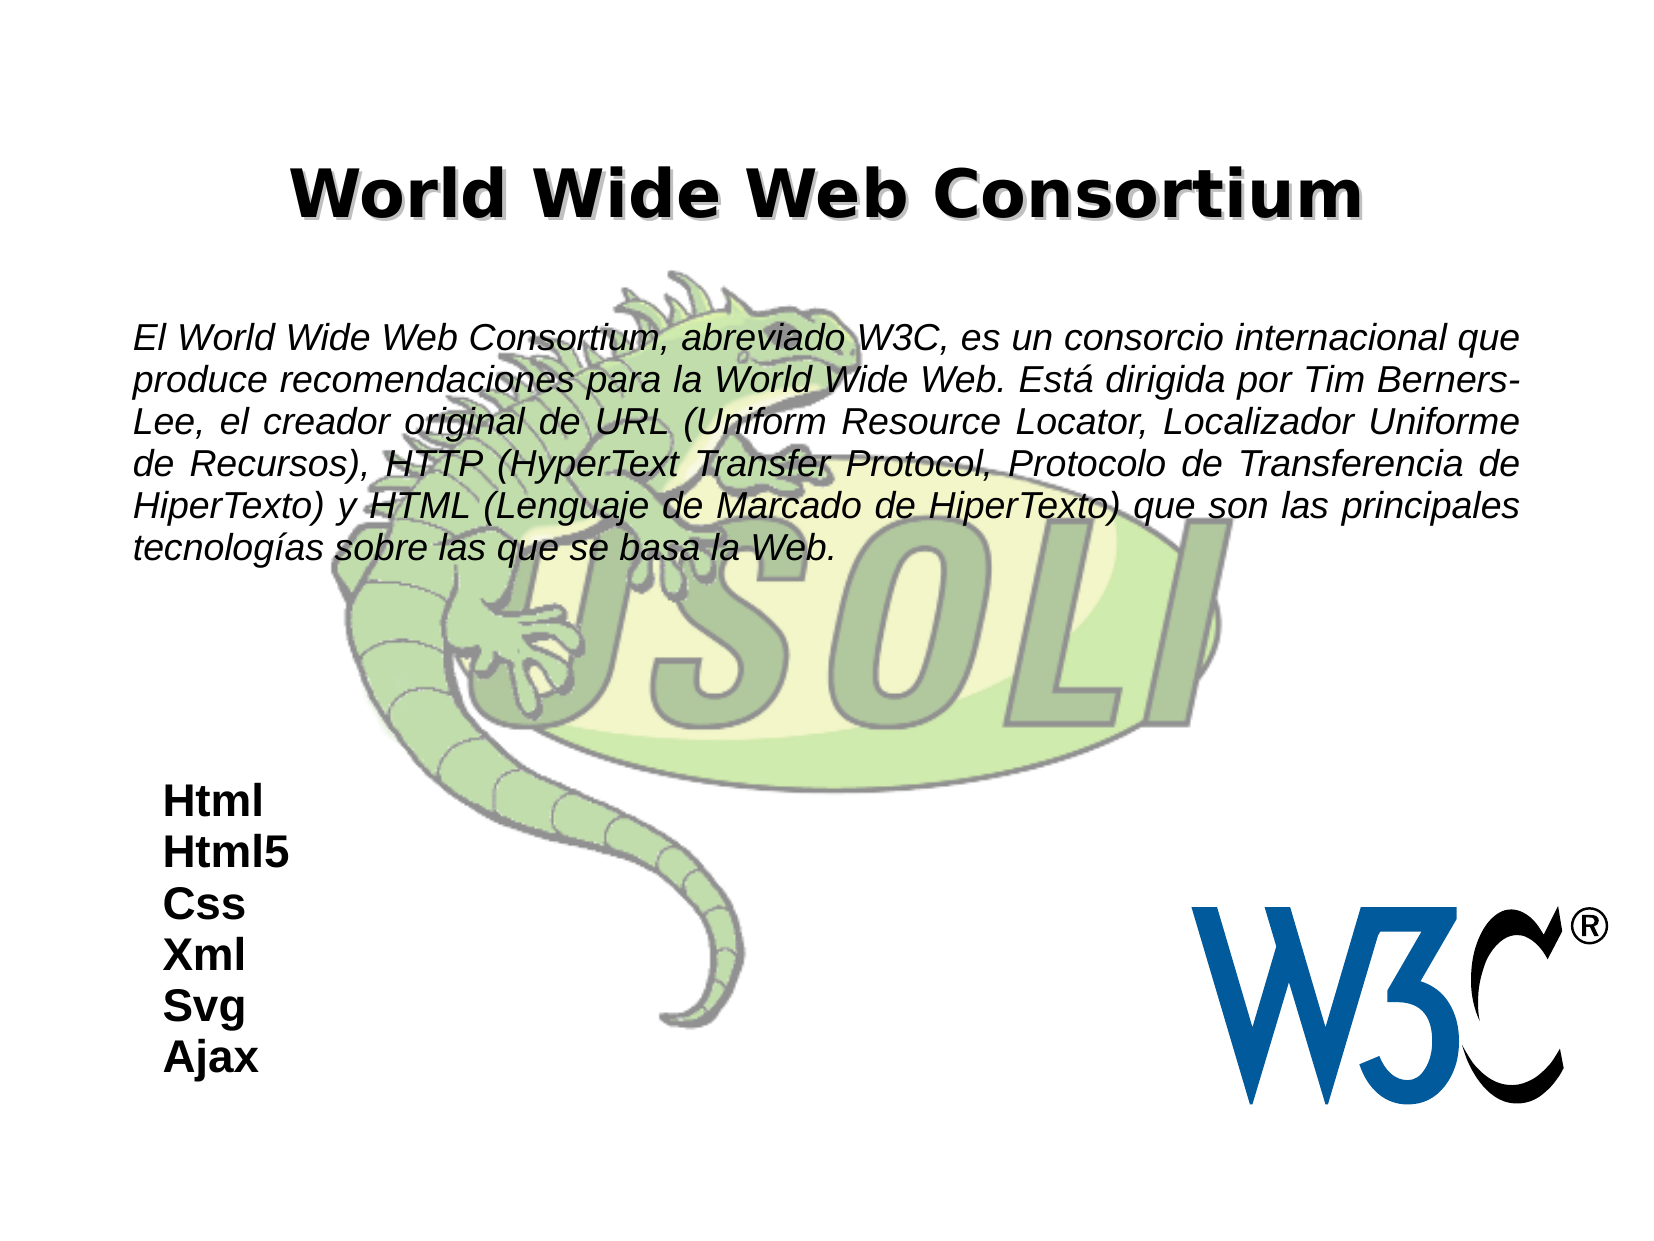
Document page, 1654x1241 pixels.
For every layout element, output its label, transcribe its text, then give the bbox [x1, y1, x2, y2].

text_box World Wide Web Consortium El World Wide Web Consortium, abreviado W3C, es un consorcio internacional que produce recomendaciones para la World Wide Web. Está dirigida por Tim Berners-Lee, el creador original de URL (Uniform Resource Locator, Localizador Uniforme de Recursos), HTTP (HyperText Transfer Protocol, Protocolo de Transferencia de HiperTexto) y HTML (Lenguaje de Marcado de HiperTexto) que son las principales tecnologías sobre las que se basa la Web. [118, 147, 1536, 577]
picture [436, 577, 1619, 1155]
text_box Html Html5 Css Xml Svg Ajax [147, 767, 562, 1091]
